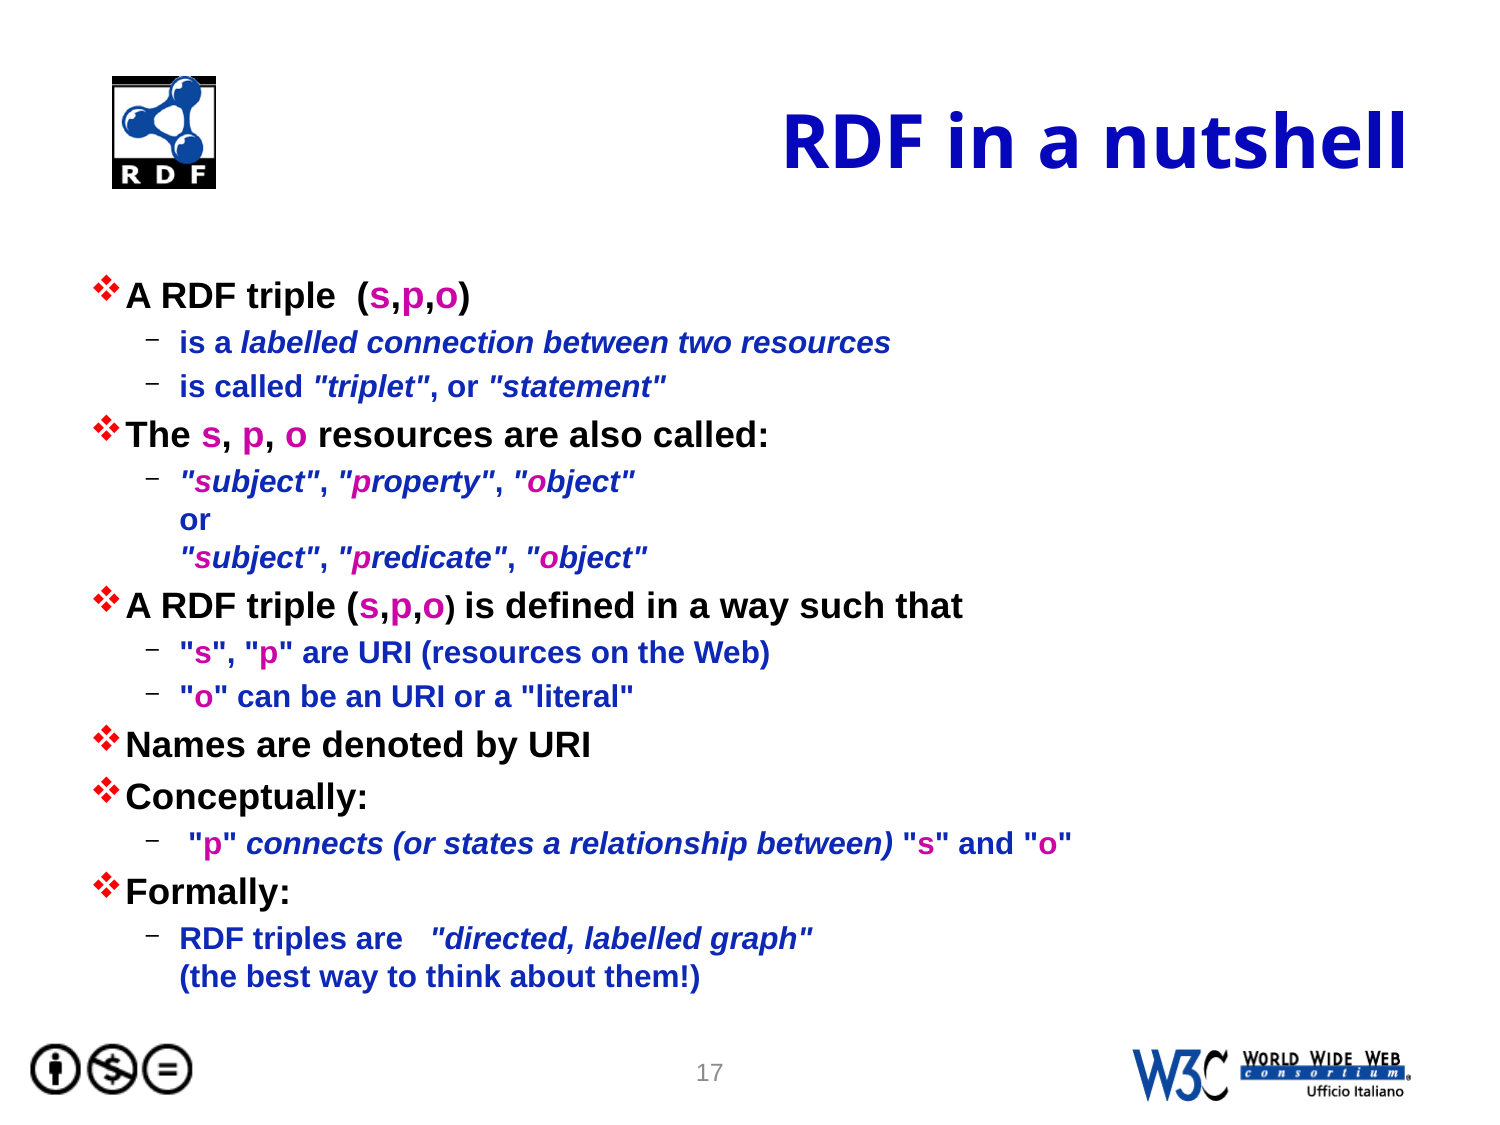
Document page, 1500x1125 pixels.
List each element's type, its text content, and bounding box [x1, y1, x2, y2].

picture [112, 76, 216, 189]
picture [15, 1022, 205, 1106]
picture [1132, 1049, 1412, 1102]
slide_number <number> [680, 1041, 761, 1102]
title RDF in a nutshell [75, 45, 1425, 233]
list A RDF triple (s,p,o) is a labelled connection between two resources is called "triplet", or "statement" The s, p, o resources are also called: "subject", "property", "object" or "subject", "predicate", "object" A RDF triple (s,p,o) is defined in a way such that "s", "p" are URI (resources on the Web) "o" can be an URI or a "literal" Names are denoted by URI Conceptually: "p" connects (or states a relationship between) "s" and "o" Formally: RDF triples are "directed, labelled graph" (the best way to think about them!) [75, 262, 1425, 1005]
